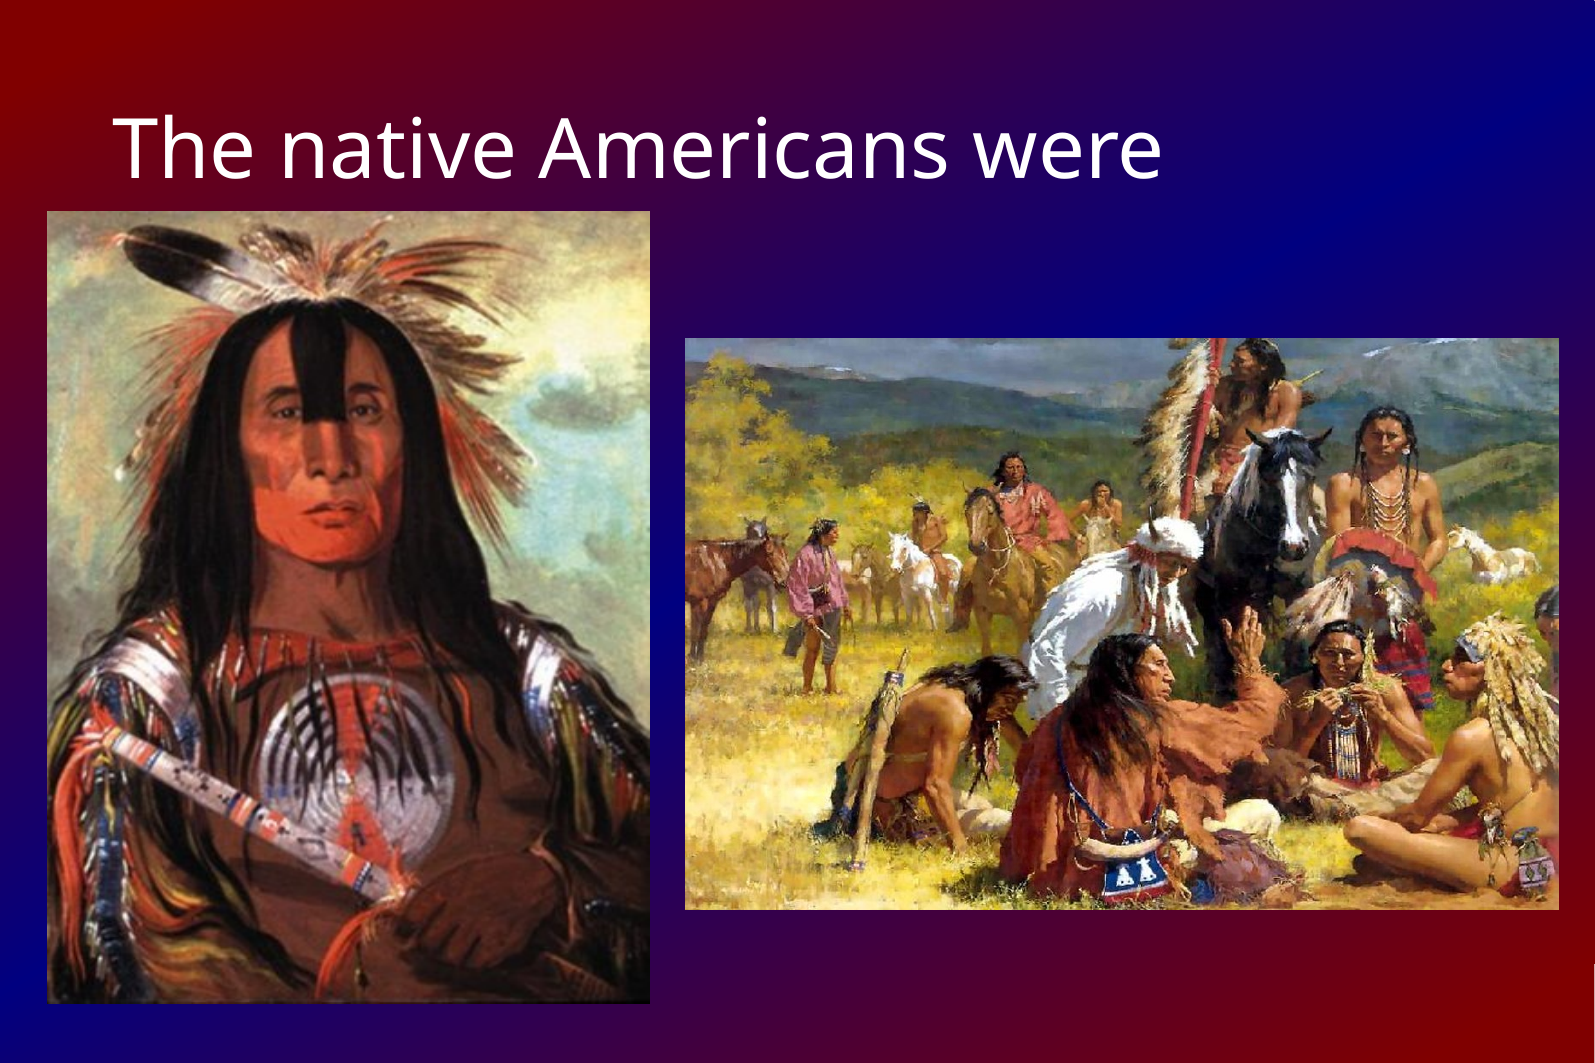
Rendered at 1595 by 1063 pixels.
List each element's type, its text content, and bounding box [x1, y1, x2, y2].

picture [47, 211, 650, 1004]
list The native Americans were Indians. [41, 89, 1477, 792]
picture [685, 338, 1559, 910]
